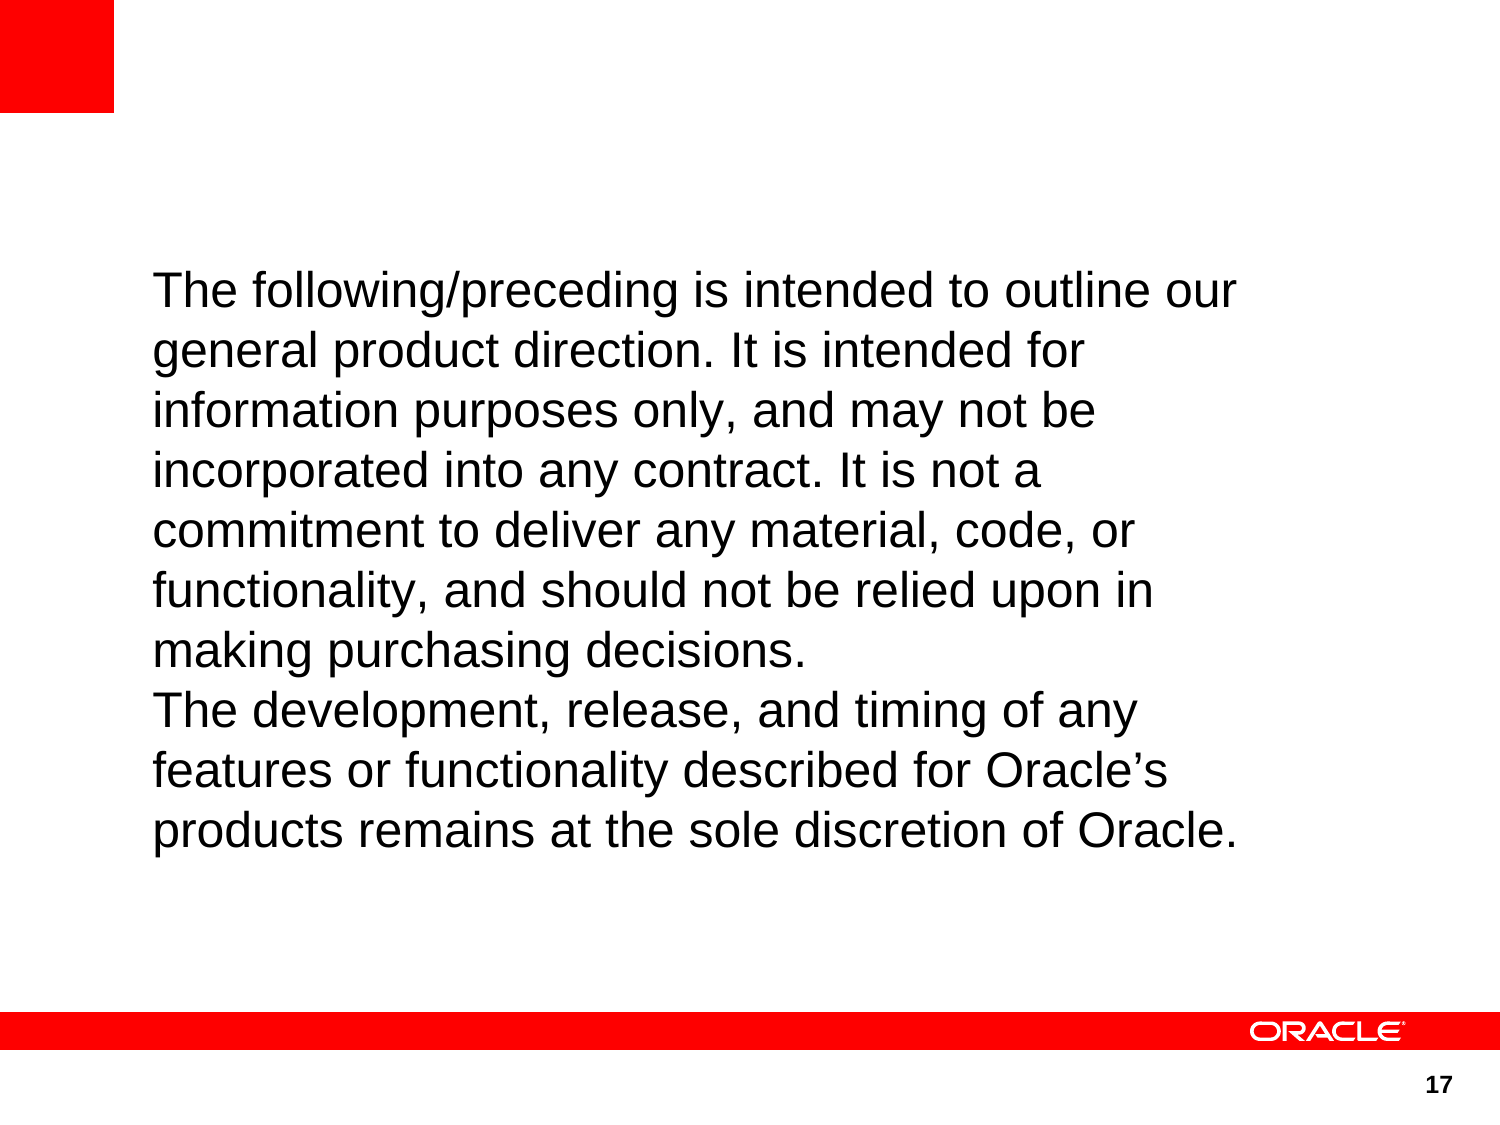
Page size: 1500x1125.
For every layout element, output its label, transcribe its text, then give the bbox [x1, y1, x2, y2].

picture [0, 1012, 1500, 1050]
picture [0, 0, 114, 113]
text_box The following/preceding is intended to outline our general product direction. It is intended for information purposes only, and may not be incorporated into any contract. It is not a commitment to deliver any material, code, or functionality, and should not be relied upon in making purchasing decisions. The development, release, and timing of any features or functionality described for Oracle’s products remains at the sole discretion of Oracle. [137, 249, 1338, 866]
